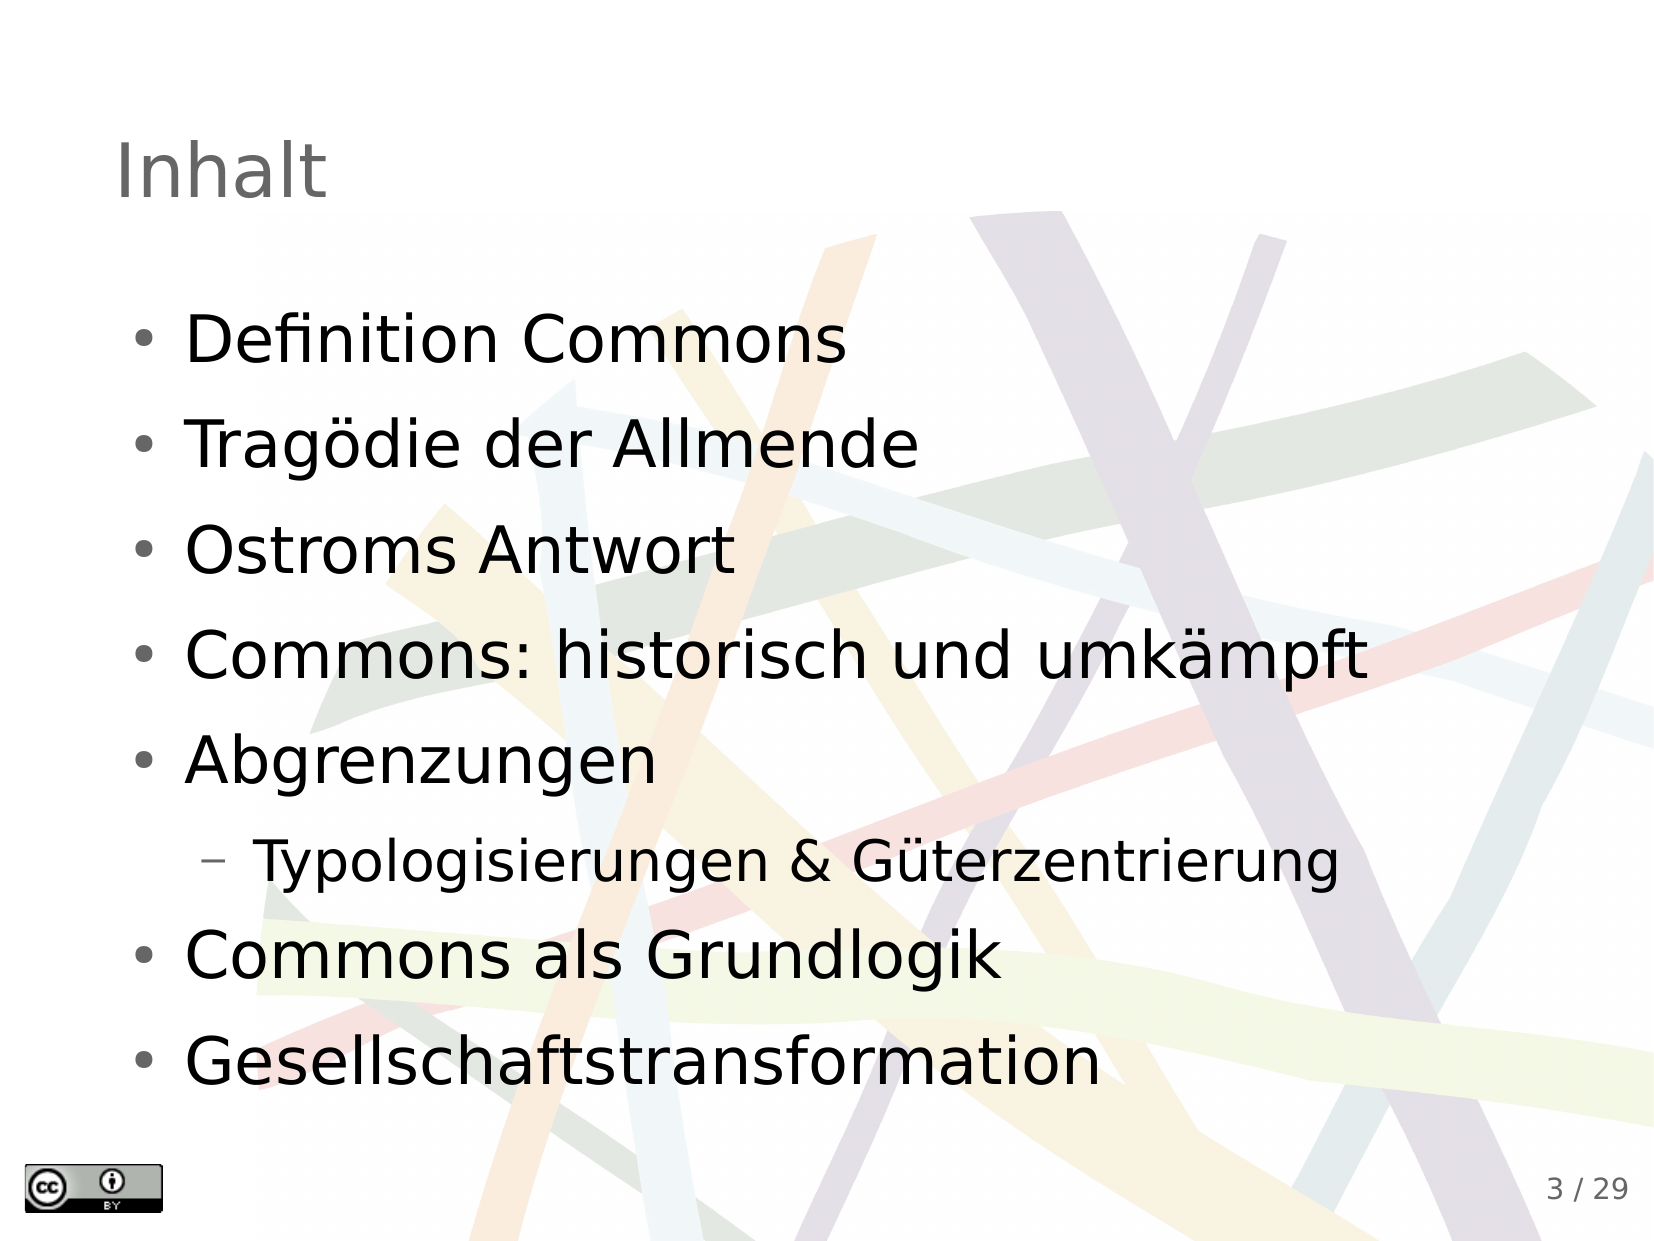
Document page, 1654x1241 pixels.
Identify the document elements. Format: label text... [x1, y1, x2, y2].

list Definition Commons Tragödie der Allmende Ostroms Antwort Commons: historisch und umkämpft Abgrenzungen Typologisierungen & Güterzentrierung Commons als Grundlogik Gesellschaftstransformation [114, 302, 1539, 1102]
title Inhalt [114, 73, 1539, 271]
picture [24, 1164, 163, 1213]
